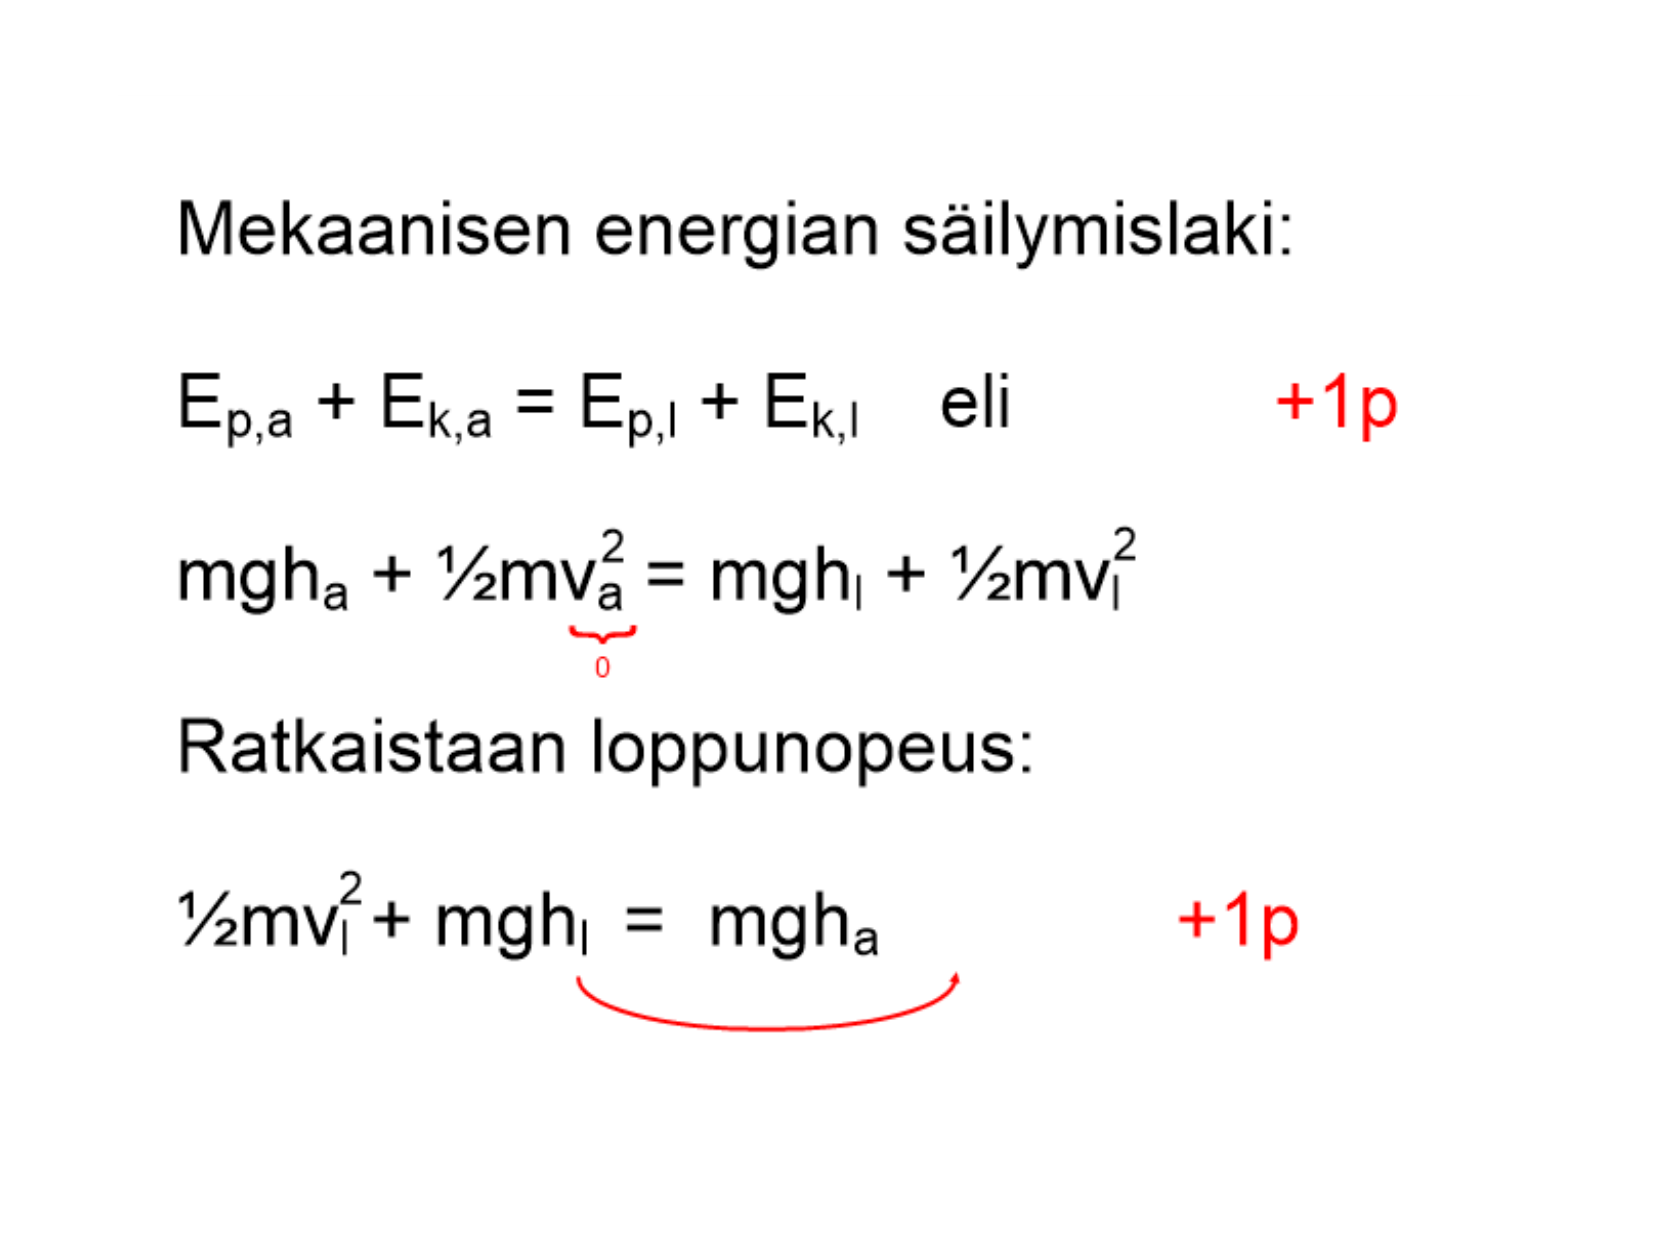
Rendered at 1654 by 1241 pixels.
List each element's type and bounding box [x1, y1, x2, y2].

picture [118, 94, 1480, 1070]
